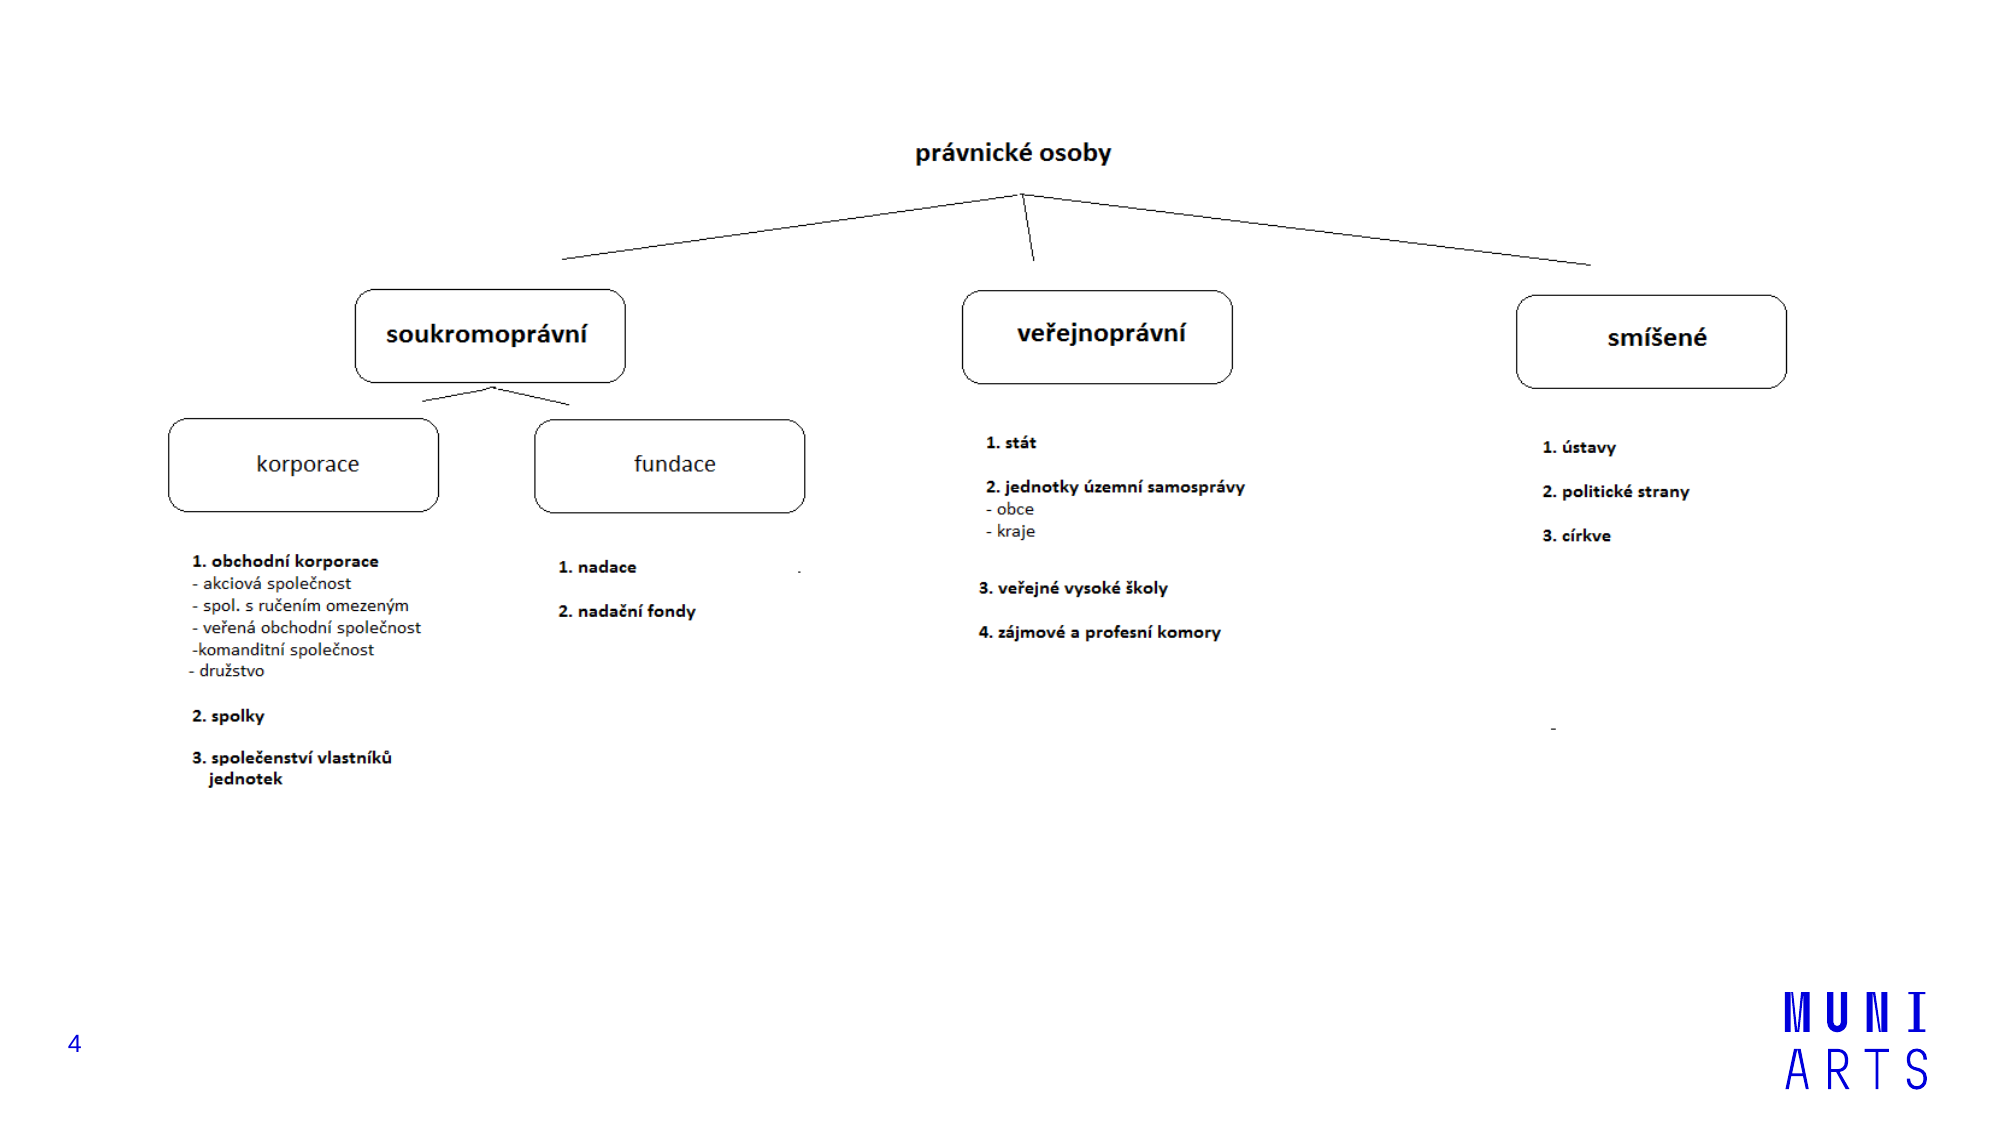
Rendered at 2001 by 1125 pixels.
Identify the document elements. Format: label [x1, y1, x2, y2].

picture [67, 125, 1886, 988]
text_box [67, 1021, 110, 1063]
list [109, 231, 1898, 1022]
